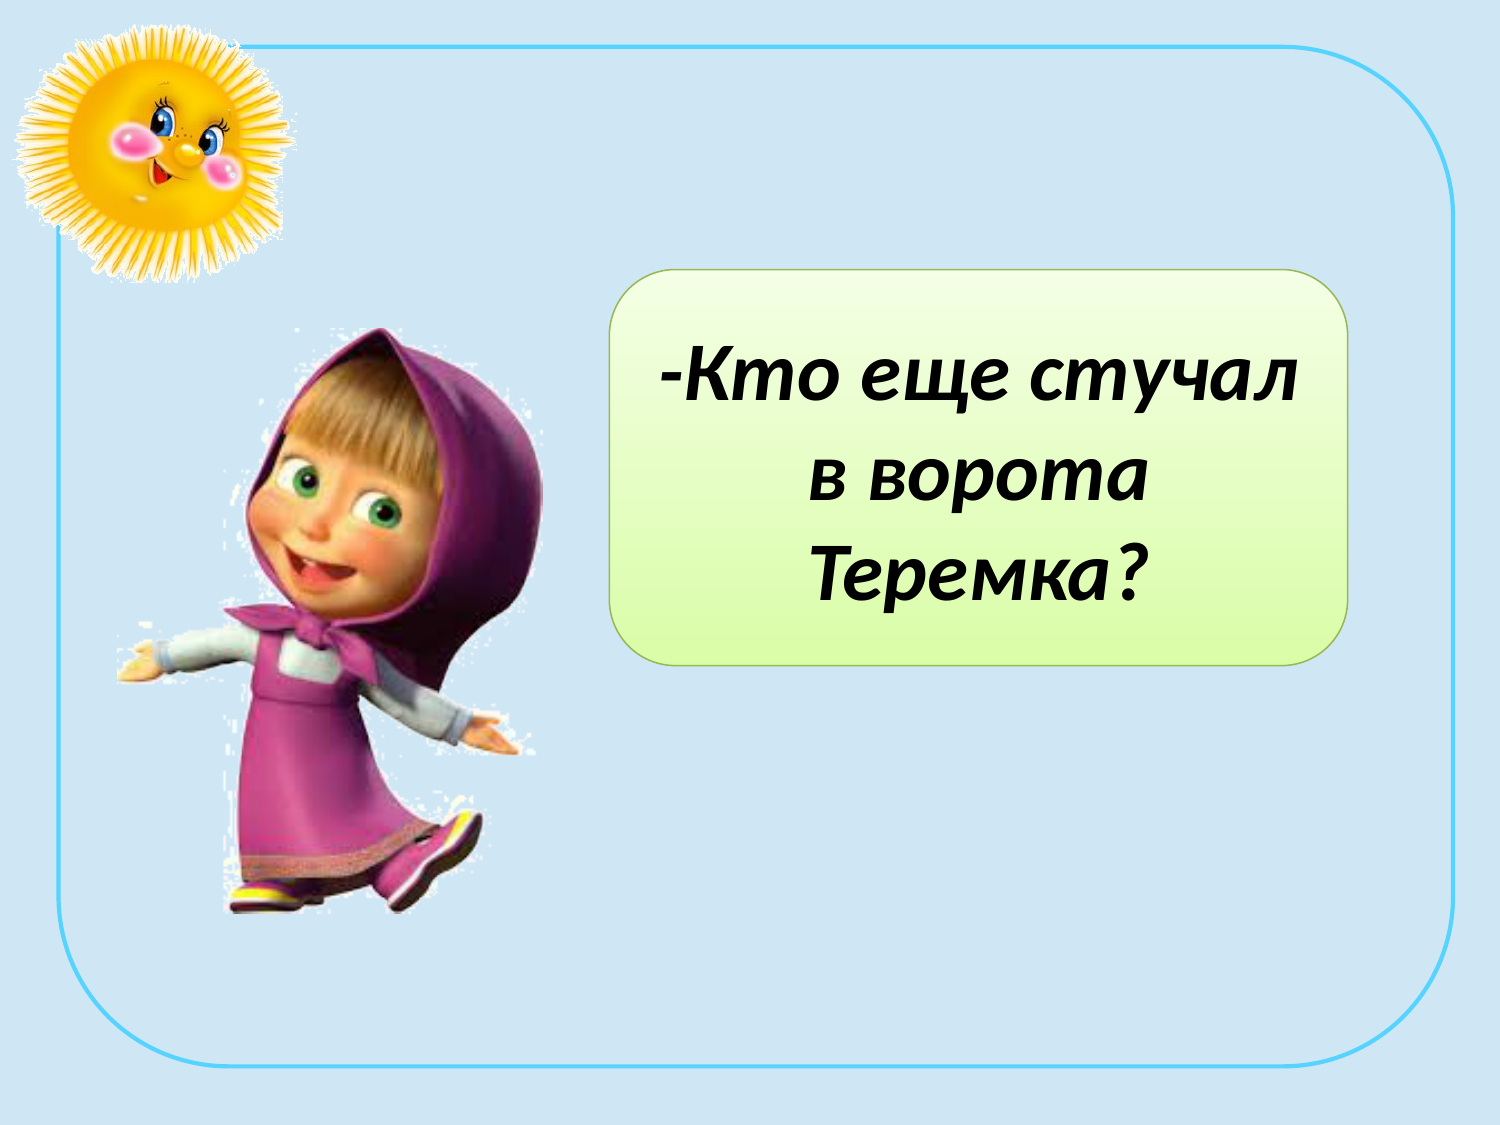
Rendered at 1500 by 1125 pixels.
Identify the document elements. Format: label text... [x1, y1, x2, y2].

text_box -Кто еще стучал в ворота Теремка? [609, 269, 1348, 666]
picture [11, 11, 543, 914]
